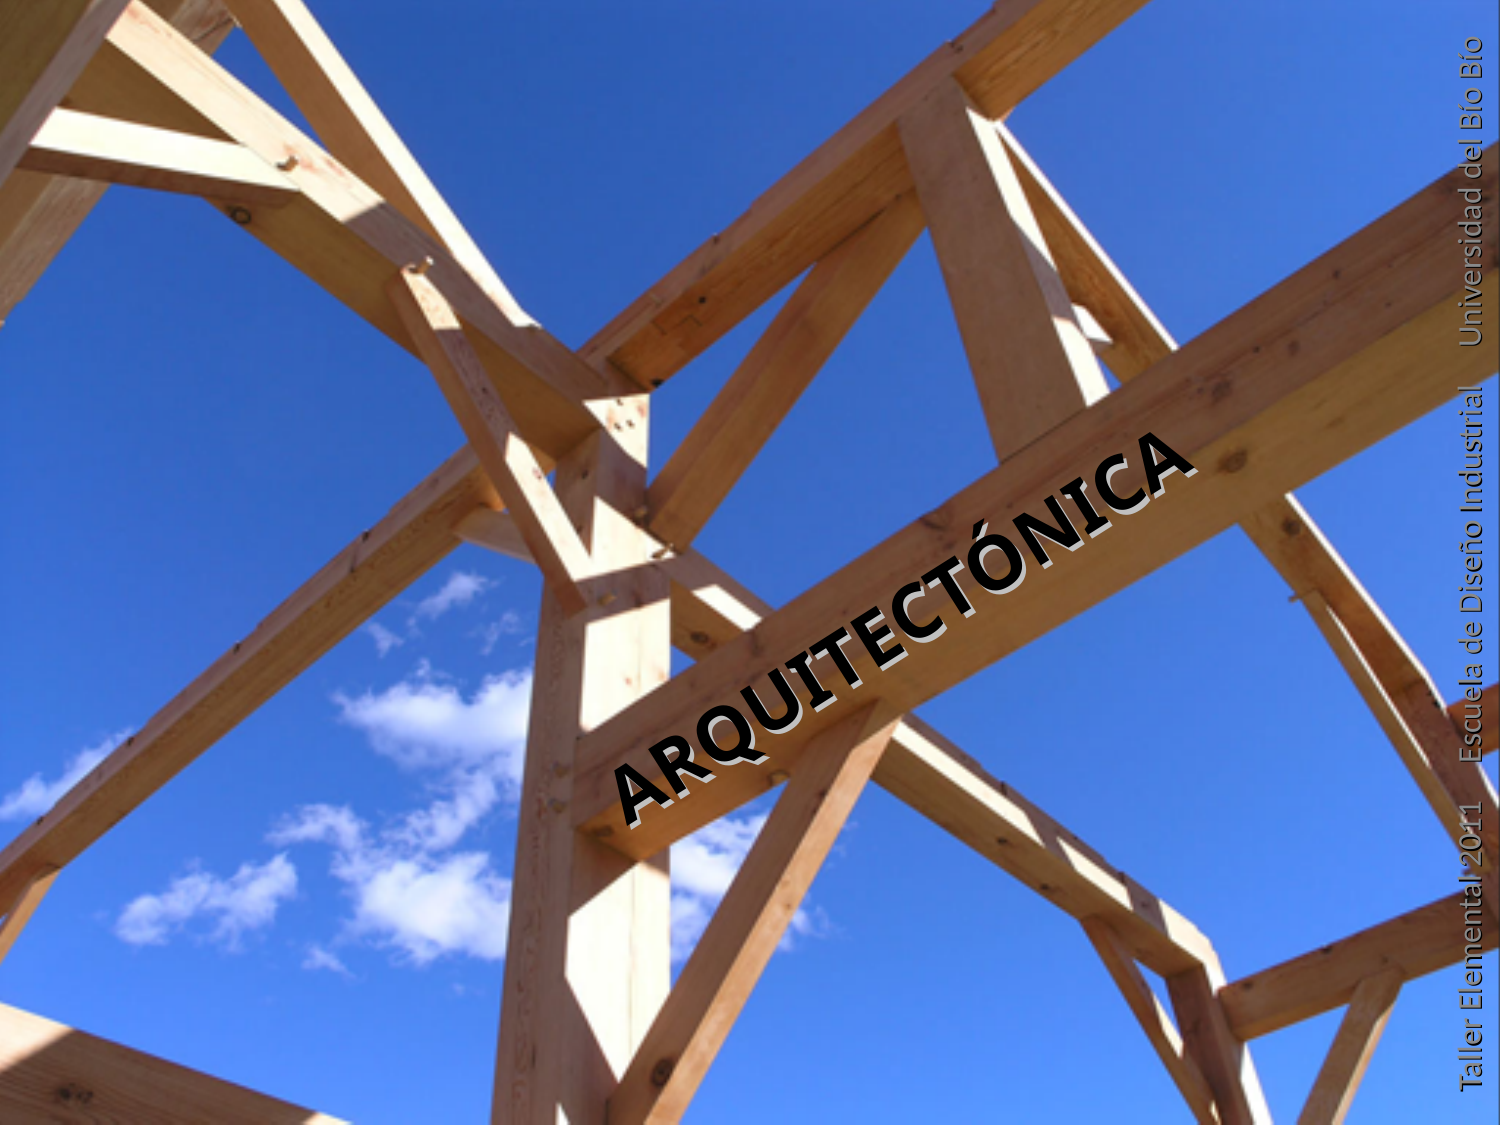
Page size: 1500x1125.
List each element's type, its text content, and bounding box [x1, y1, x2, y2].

text_box Taller Elemental 2011 Escuela de Diseño Industrial Universidad del Bío Bío [1435, 0, 1500, 1106]
picture [0, 0, 1500, 1125]
text_box ARQUITECTÓNICA [570, 226, 1435, 855]
